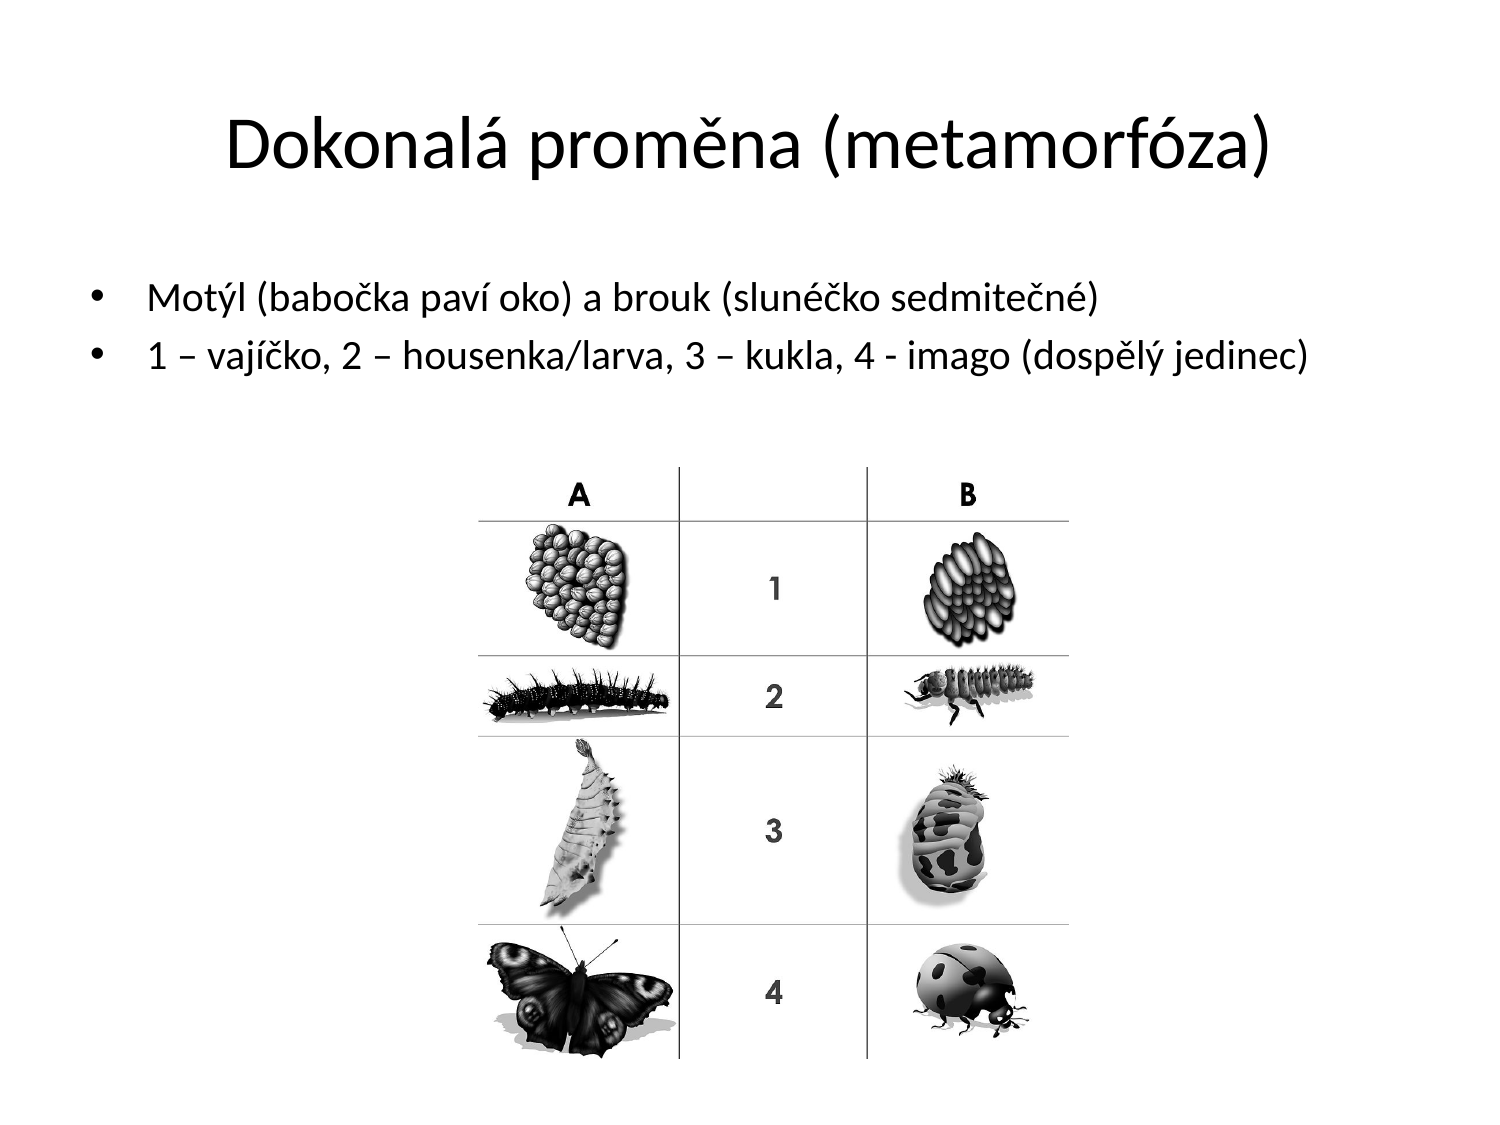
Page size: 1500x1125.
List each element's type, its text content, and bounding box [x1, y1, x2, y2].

list Motýl (babočka paví oko) a brouk (slunéčko sedmitečné) 1 – vajíčko, 2 – housenka/larva, 3 – kukla, 4 - imago (dospělý jedinec) [75, 262, 1425, 1005]
title Dokonalá proměna (metamorfóza) [75, 45, 1425, 233]
picture [478, 467, 1069, 1059]
